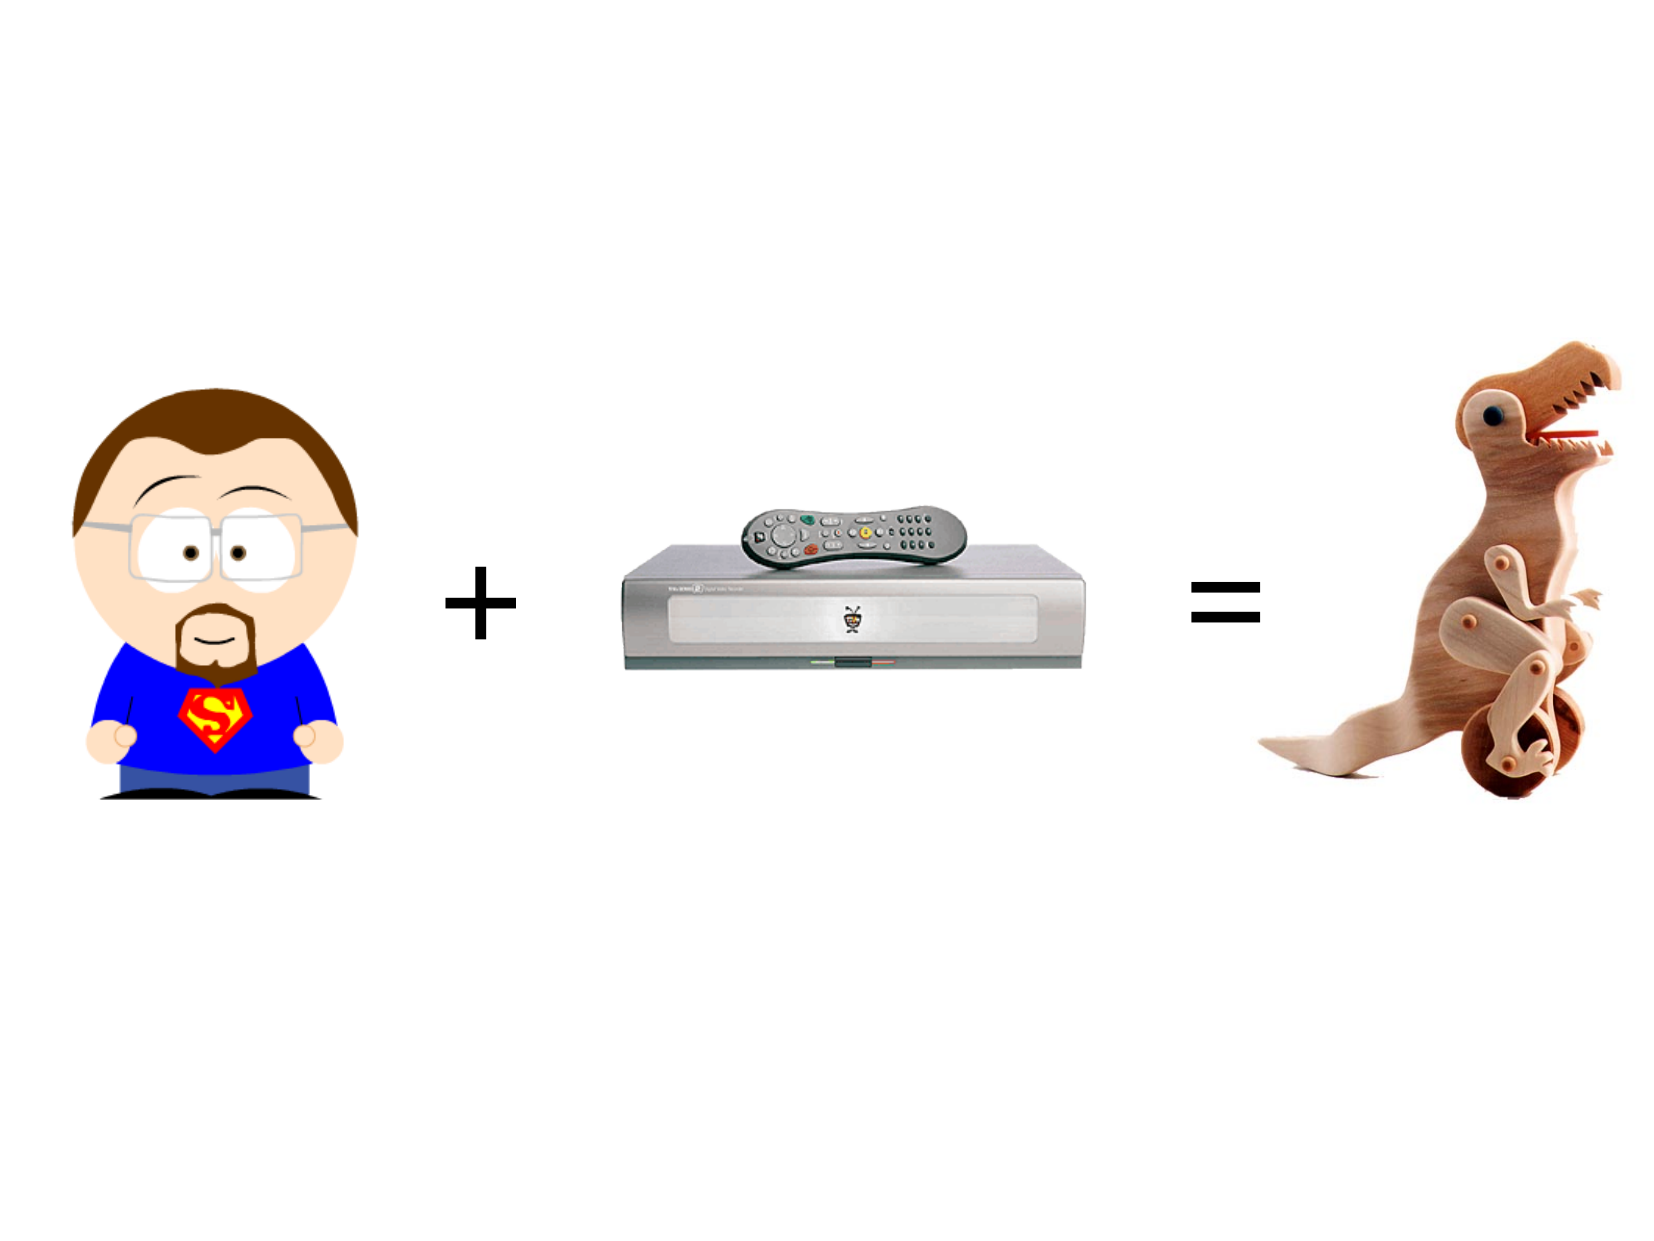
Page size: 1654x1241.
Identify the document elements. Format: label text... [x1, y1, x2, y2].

picture [619, 412, 1088, 765]
picture [37, 375, 394, 828]
picture [1234, 337, 1651, 826]
text_box + [423, 488, 526, 713]
text_box = [1169, 487, 1276, 712]
